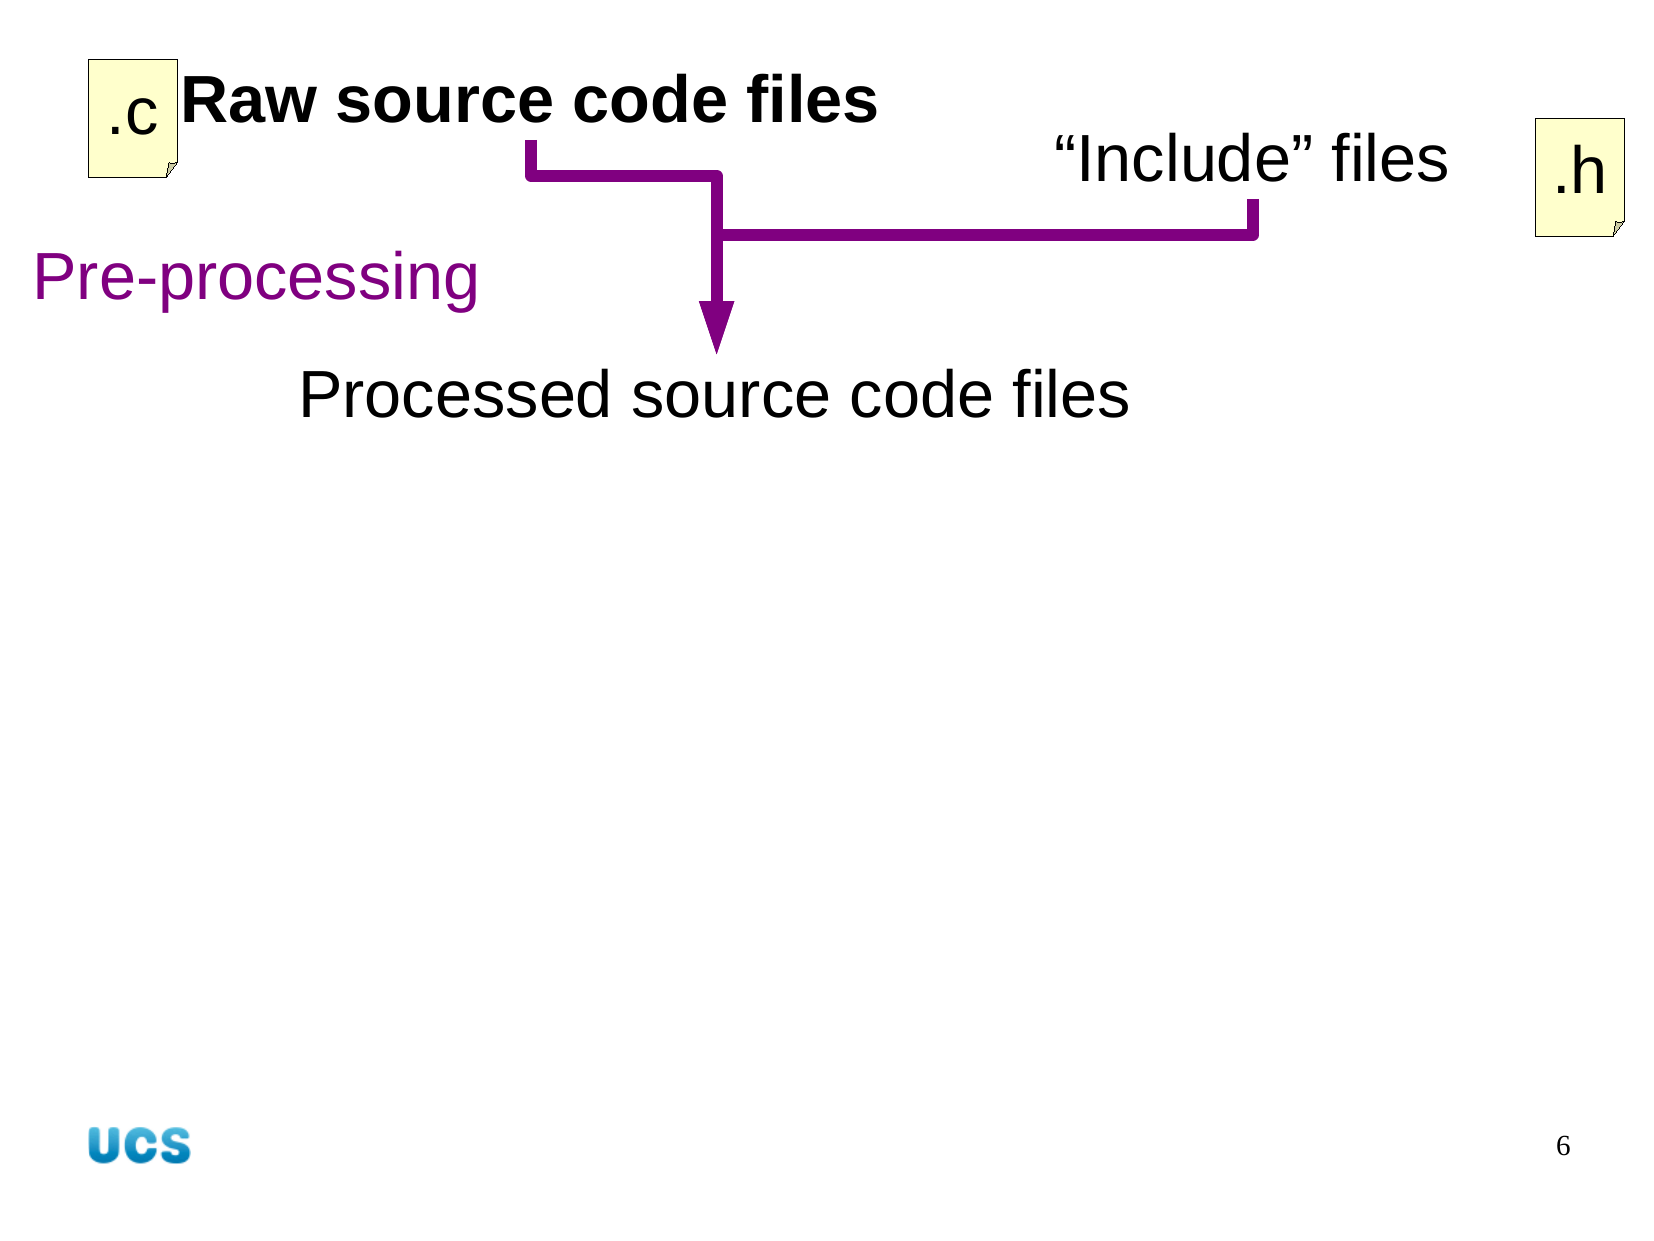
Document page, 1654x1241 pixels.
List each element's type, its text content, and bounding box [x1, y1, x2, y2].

text_box Raw source code files [178, 59, 886, 140]
text_box .c [88, 59, 178, 178]
text_box .h [1535, 118, 1625, 237]
text_box Pre-processing [29, 236, 486, 317]
text_box Processed source code files [295, 354, 1139, 436]
picture [88, 1126, 191, 1165]
text_box “Include” files [1051, 118, 1455, 199]
